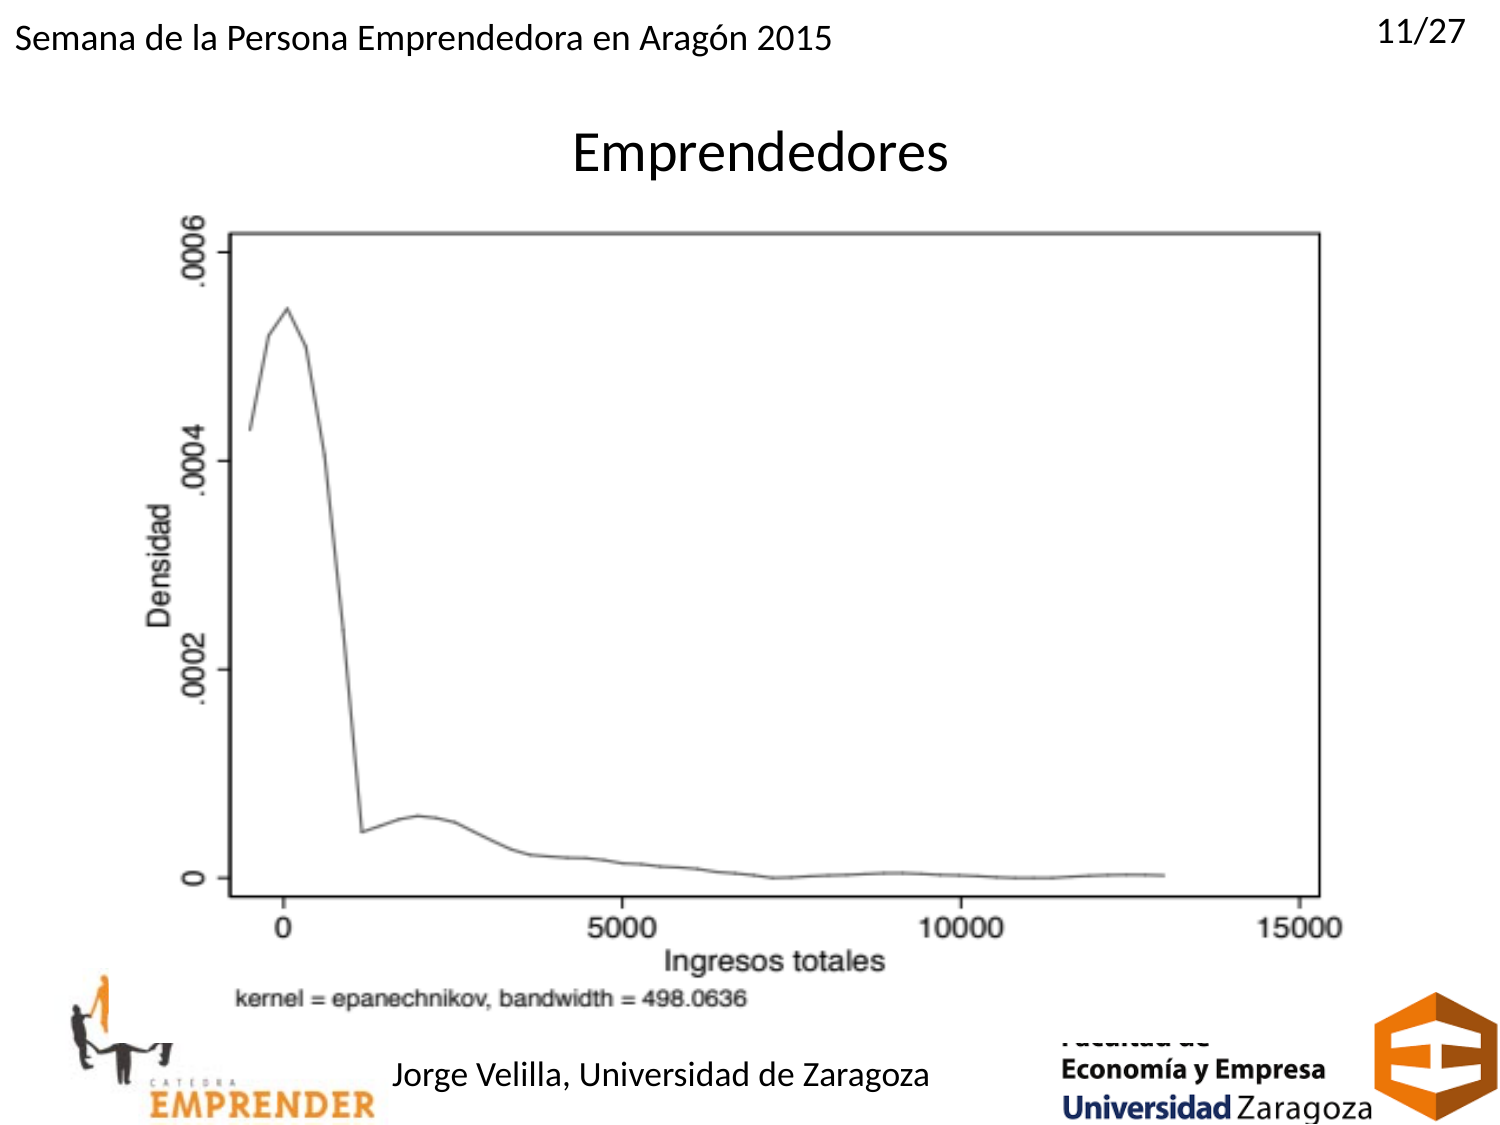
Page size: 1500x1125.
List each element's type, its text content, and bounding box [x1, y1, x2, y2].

text_box Jorge Velilla, Universidad de Zaragoza [377, 1043, 946, 1101]
slide_number <número>/27 [1361, 0, 1500, 56]
text_box Emprendedores [557, 105, 978, 191]
text_box Semana de la Persona Emprendedora en Aragón 2015 [0, 5, 857, 66]
picture [0, 194, 1500, 1125]
